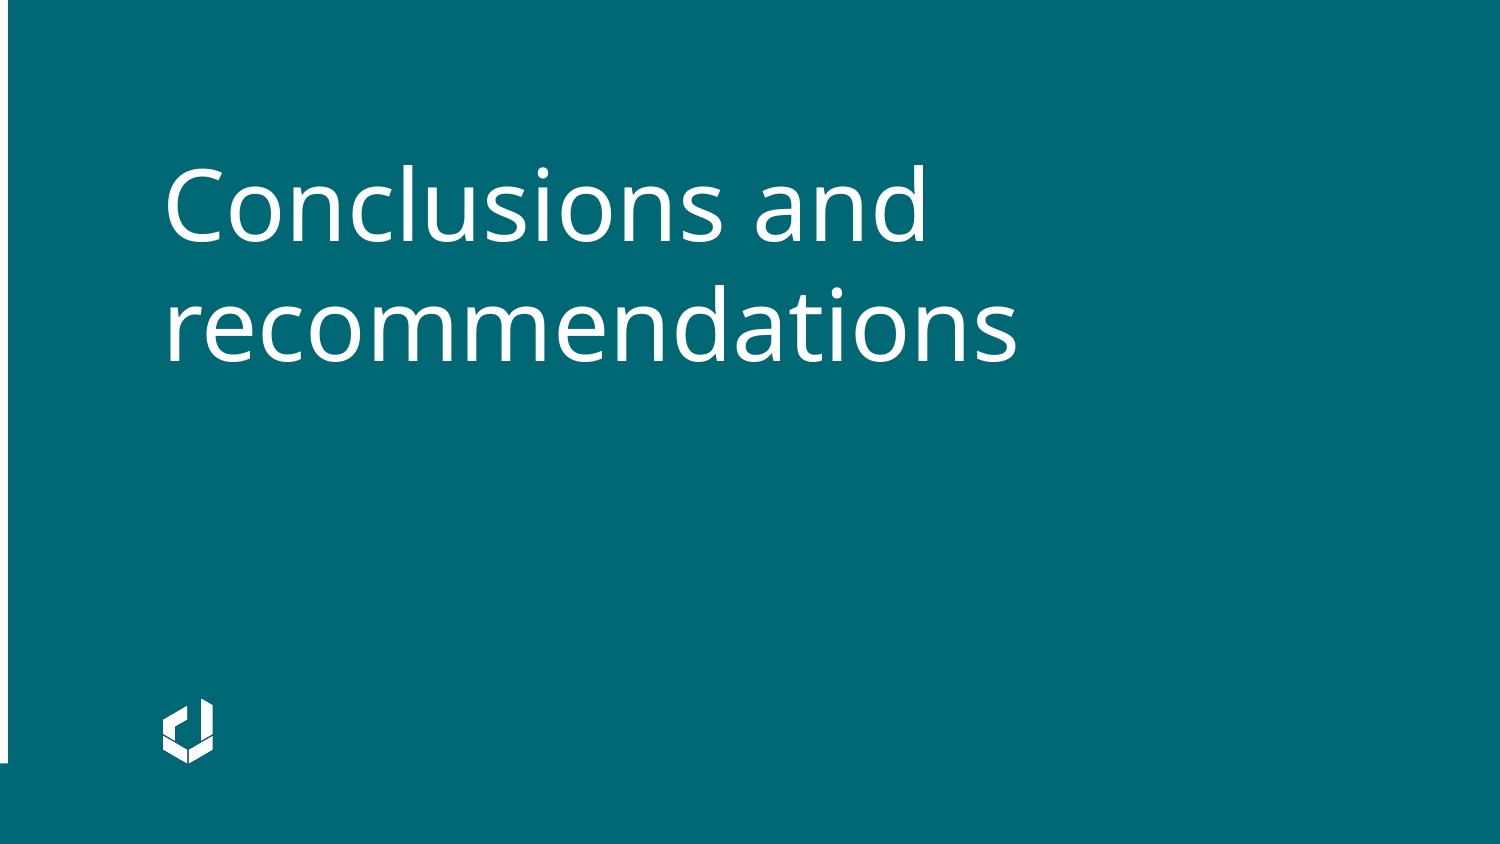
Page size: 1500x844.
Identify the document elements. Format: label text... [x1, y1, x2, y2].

title Conclusions and recommendations [147, 126, 1396, 615]
picture [163, 699, 213, 764]
